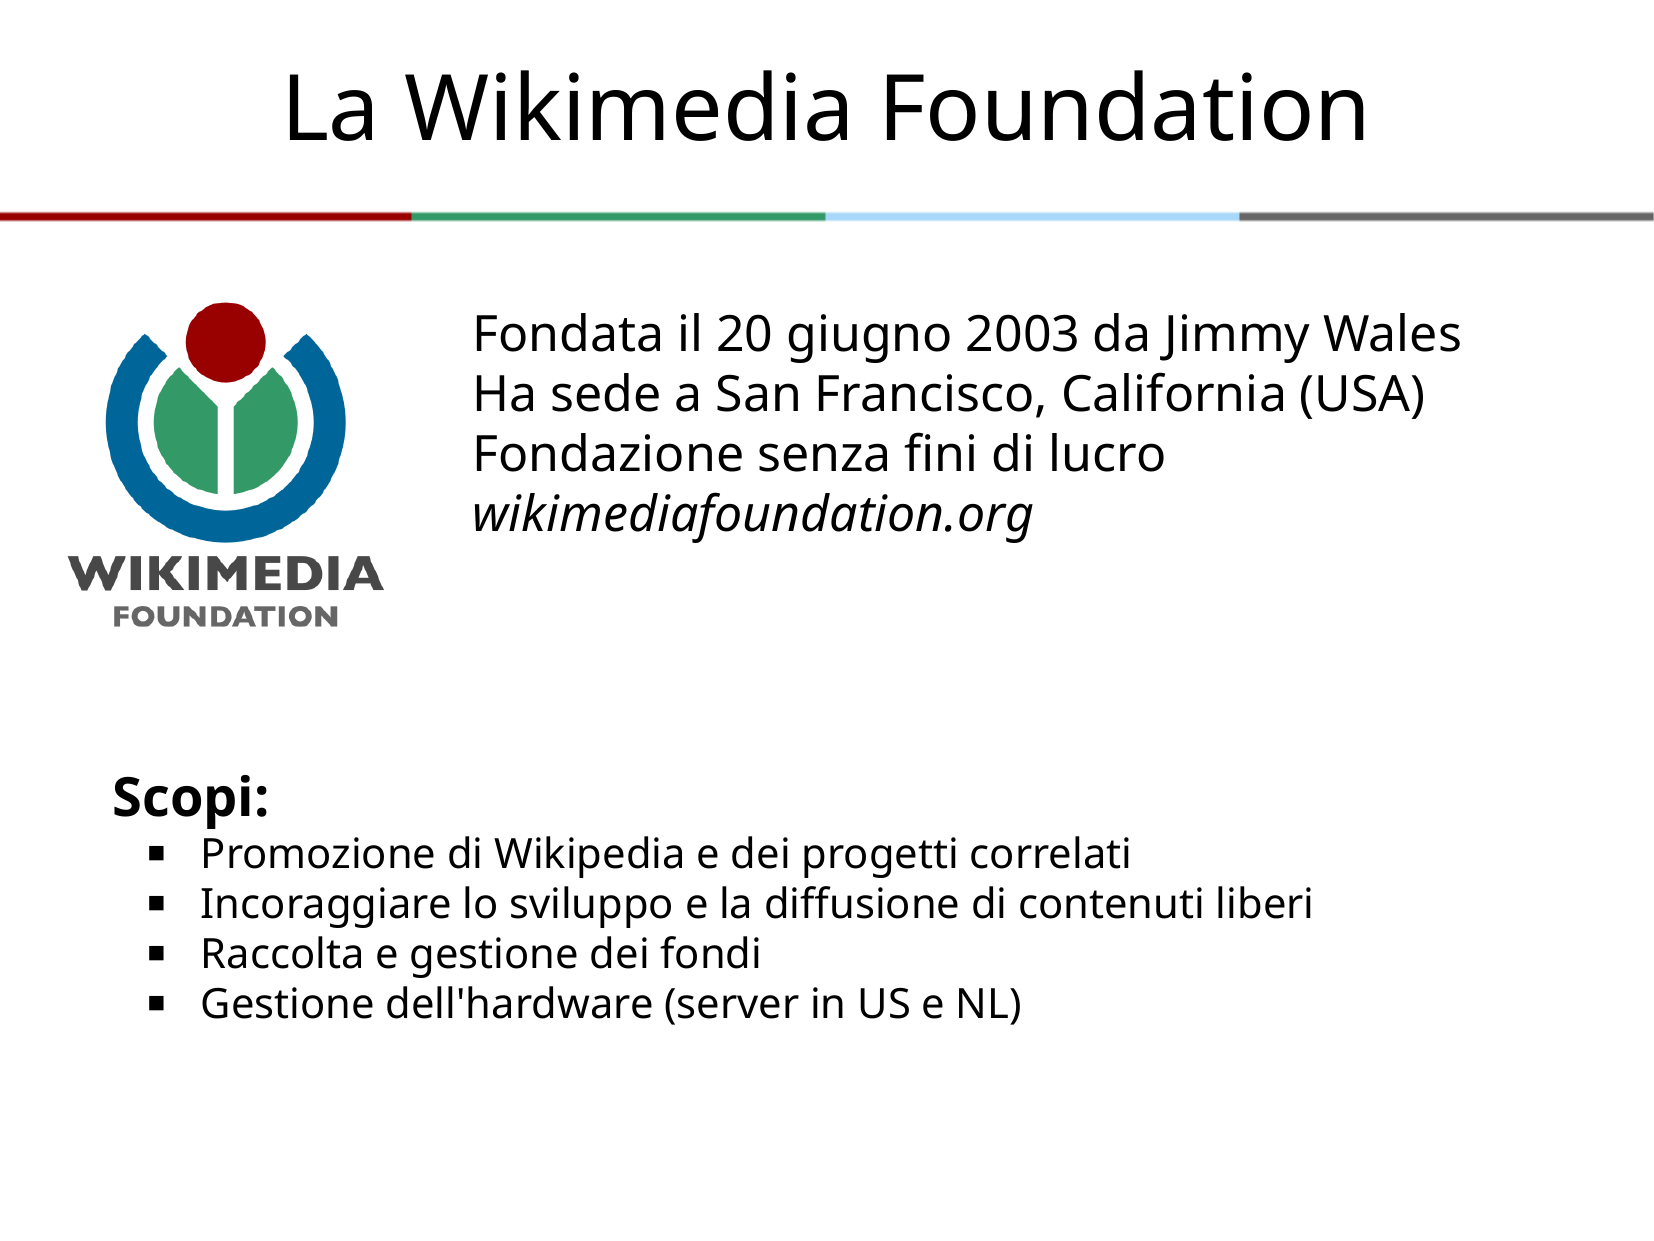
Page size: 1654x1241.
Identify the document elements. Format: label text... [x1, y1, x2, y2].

text_box La Wikimedia Foundation [82, 0, 1571, 200]
text_box Fondata il 20 giugno 2003 da Jimmy Wales Ha sede a San Francisco, California (USA) Fondazione senza fini di lucro wikimediafoundation.org [472, 301, 1571, 668]
picture [0, 200, 1654, 235]
text_box Scopi: Promozione di Wikipedia e dei progetti correlati Incoraggiare lo sviluppo e la diffusione di contenuti liberi Raccolta e gestione dei fondi Gestione dell'hardware (server in US e NL) [112, 761, 1483, 1188]
picture [47, 287, 402, 643]
